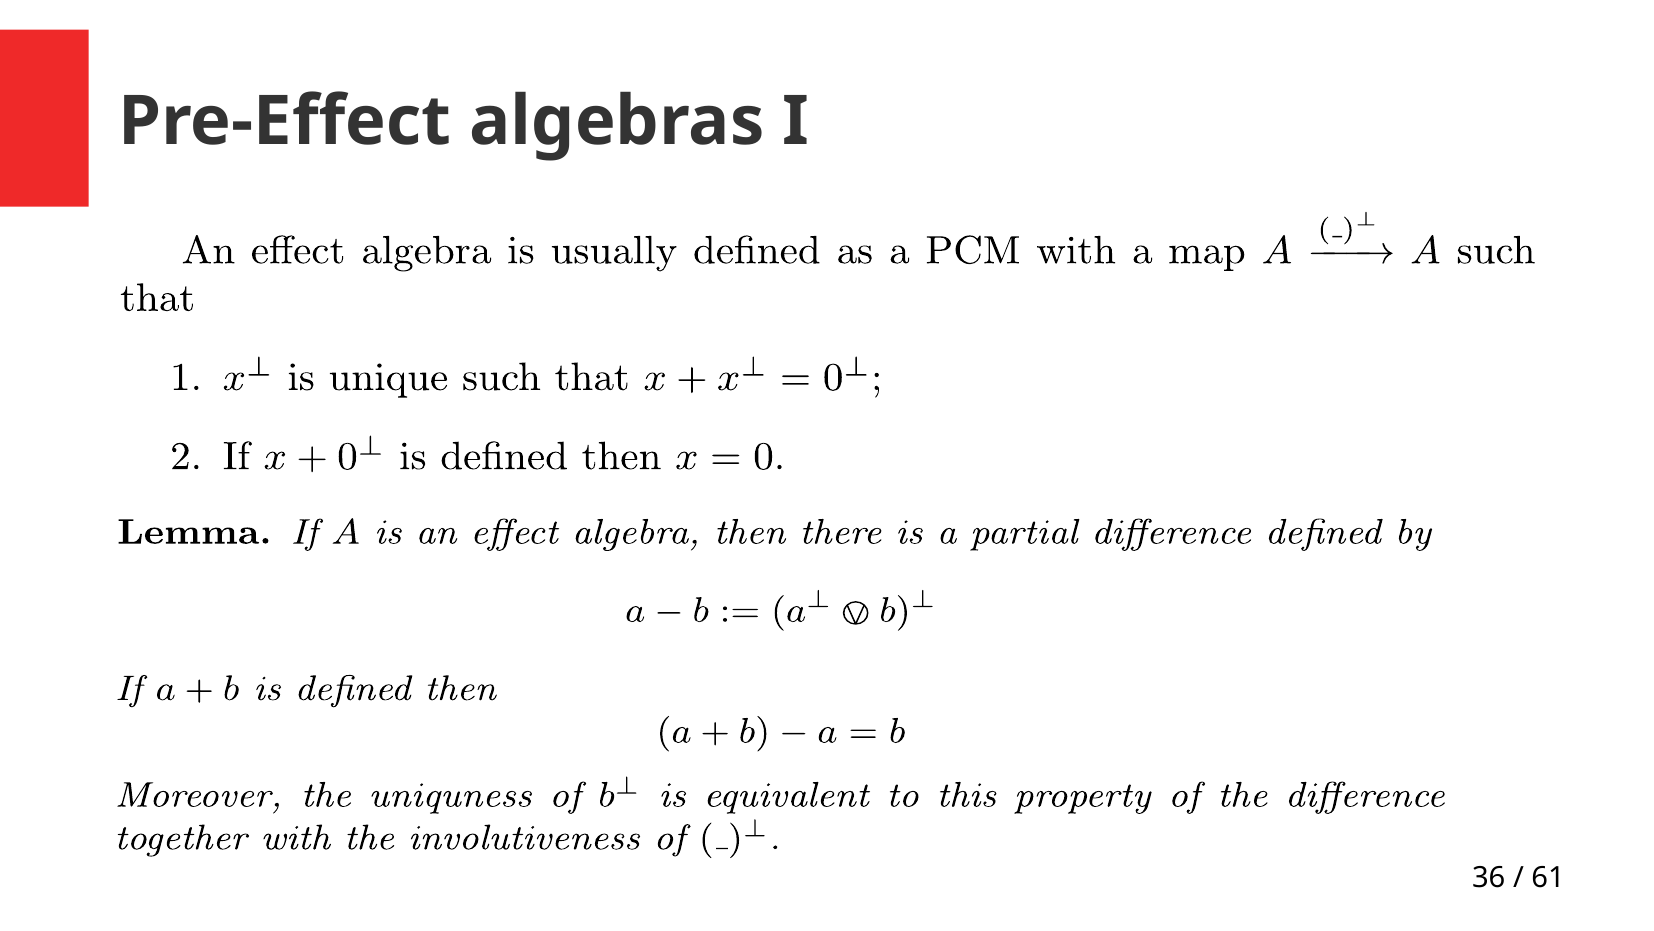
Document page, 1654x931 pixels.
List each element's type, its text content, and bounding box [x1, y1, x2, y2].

text_box [116, 518, 1445, 859]
title Pre-Effect algebras I [118, 29, 1595, 207]
text_box [120, 211, 1535, 473]
